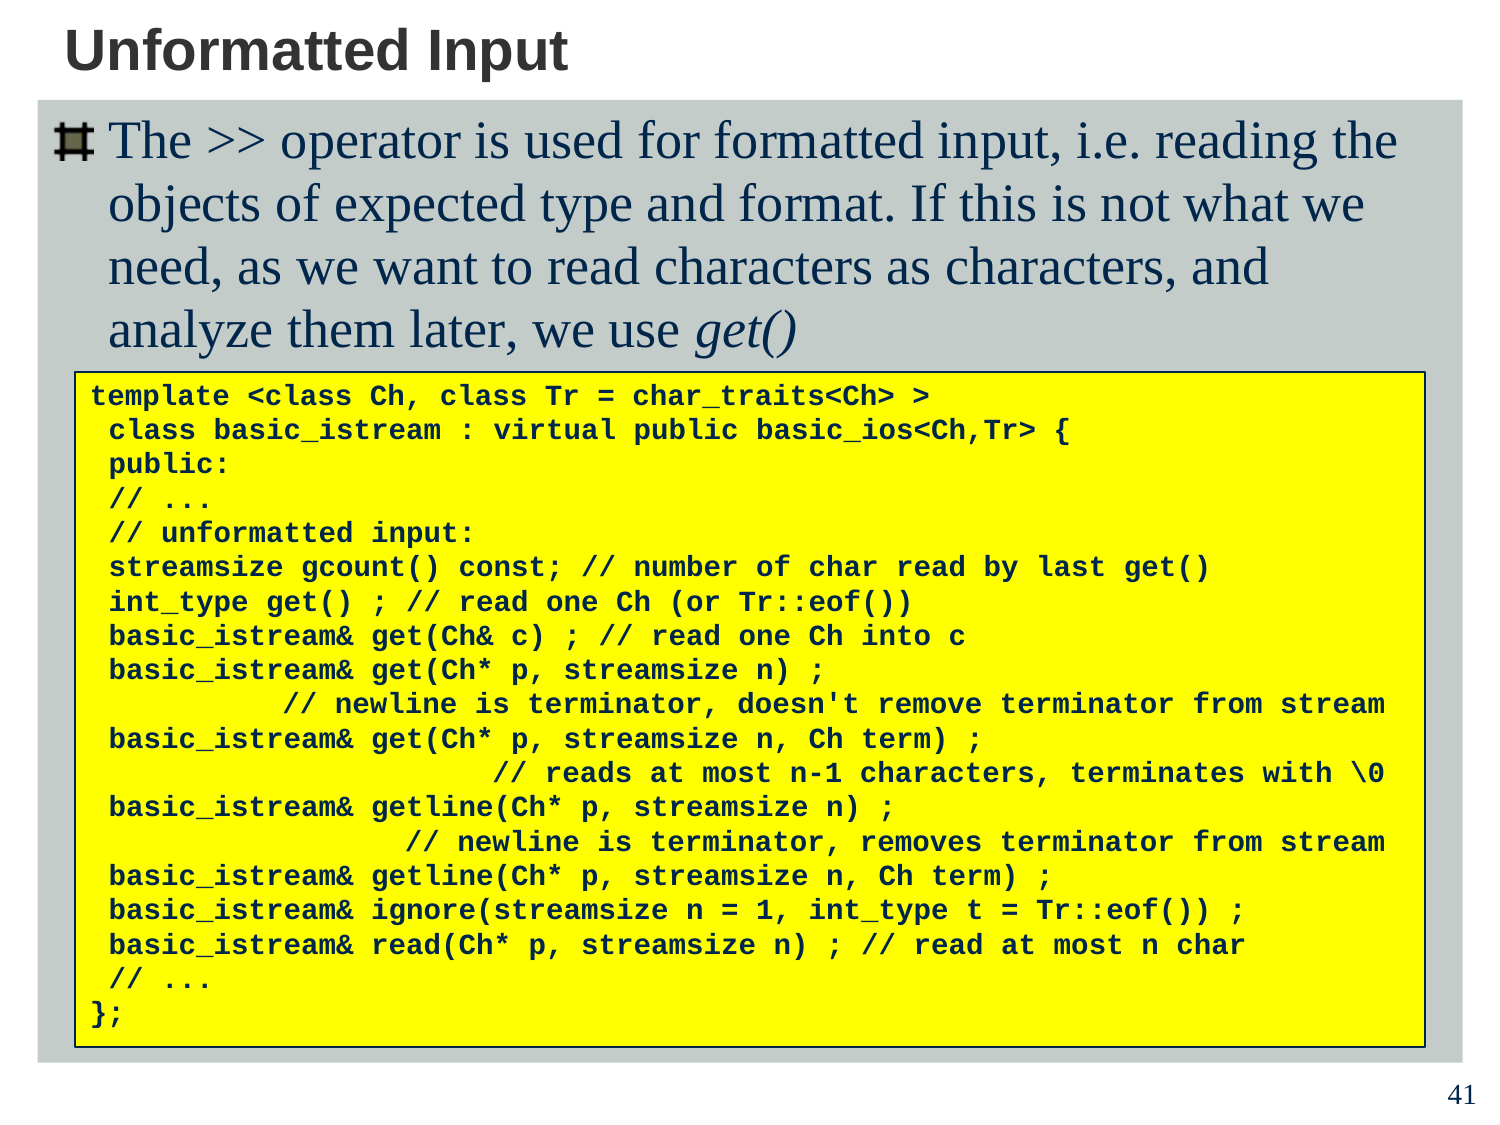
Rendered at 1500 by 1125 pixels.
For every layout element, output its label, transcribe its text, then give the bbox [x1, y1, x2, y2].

text_box template <class Ch, class Tr = char_traits<Ch> > class basic_istream : virtual public basic_ios<Ch,Tr> { public: // ... // unformatted input: streamsize gcount() const; // number of char read by last get() int_type get() ; // read one Ch (or Tr::eof()) basic_istream& get(Ch& c) ; // read one Ch into c basic_istream& get(Ch* p, streamsize n) ; // newline is terminator, doesn't remove terminator from stream basic_istream& get(Ch* p, streamsize n, Ch term) ; // reads at most n-1 characters, terminates with \0 basic_istream& getline(Ch* p, streamsize n) ; // newline is terminator, removes terminator from stream basic_istream& getline(Ch* p, streamsize n, Ch term) ; basic_istream& ignore(streamsize n = 1, int_type t = Tr::eof()) ; basic_istream& read(Ch* p, streamsize n) ; // read at most n char // ... }; [75, 371, 1426, 1125]
title Unformatted Input [50, 0, 1450, 91]
list The >> operator is used for formatted input, i.e. reading the objects of expected type and format. If this is not what we need, as we want to read characters as characters, and analyze them later, we use get() [37, 99, 1463, 1063]
